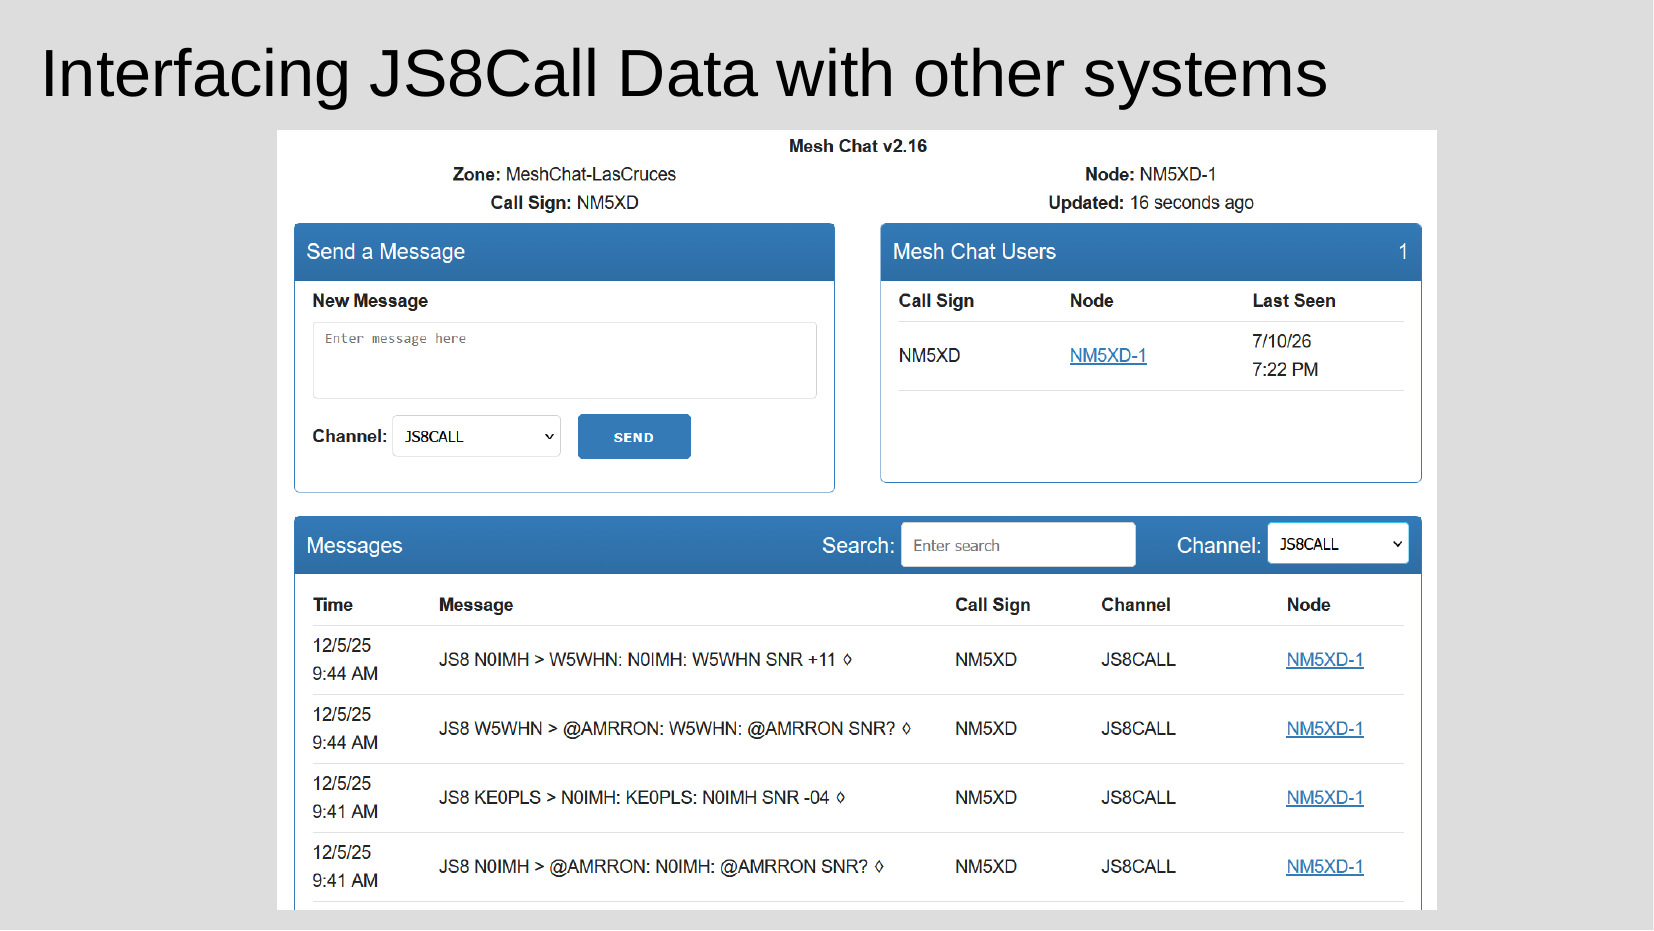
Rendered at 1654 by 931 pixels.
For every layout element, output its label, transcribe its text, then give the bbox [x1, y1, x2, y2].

picture [277, 130, 1437, 910]
subtitle Interfacing JS8Call Data with other systems [40, 35, 1560, 606]
